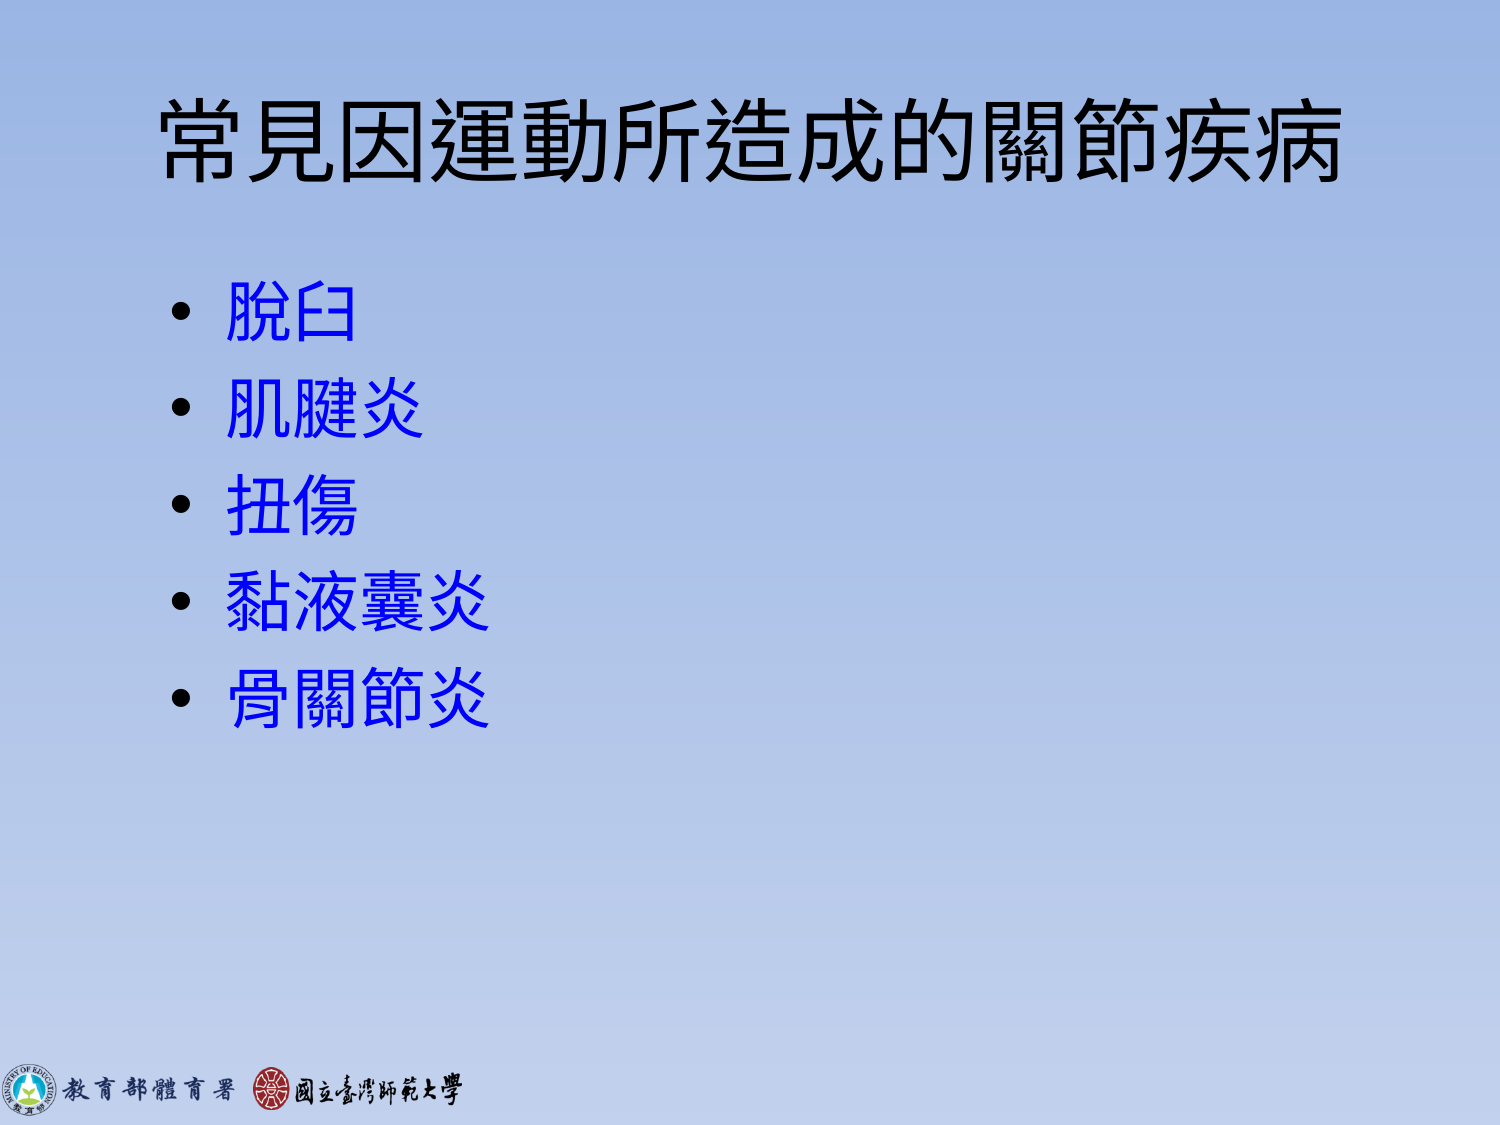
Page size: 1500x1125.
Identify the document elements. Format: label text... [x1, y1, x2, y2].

title 常見因運動所造成的關節疾病 [75, 45, 1426, 233]
list 脫臼 肌腱炎 扭傷 黏液囊炎 骨關節炎 [154, 262, 1426, 1005]
